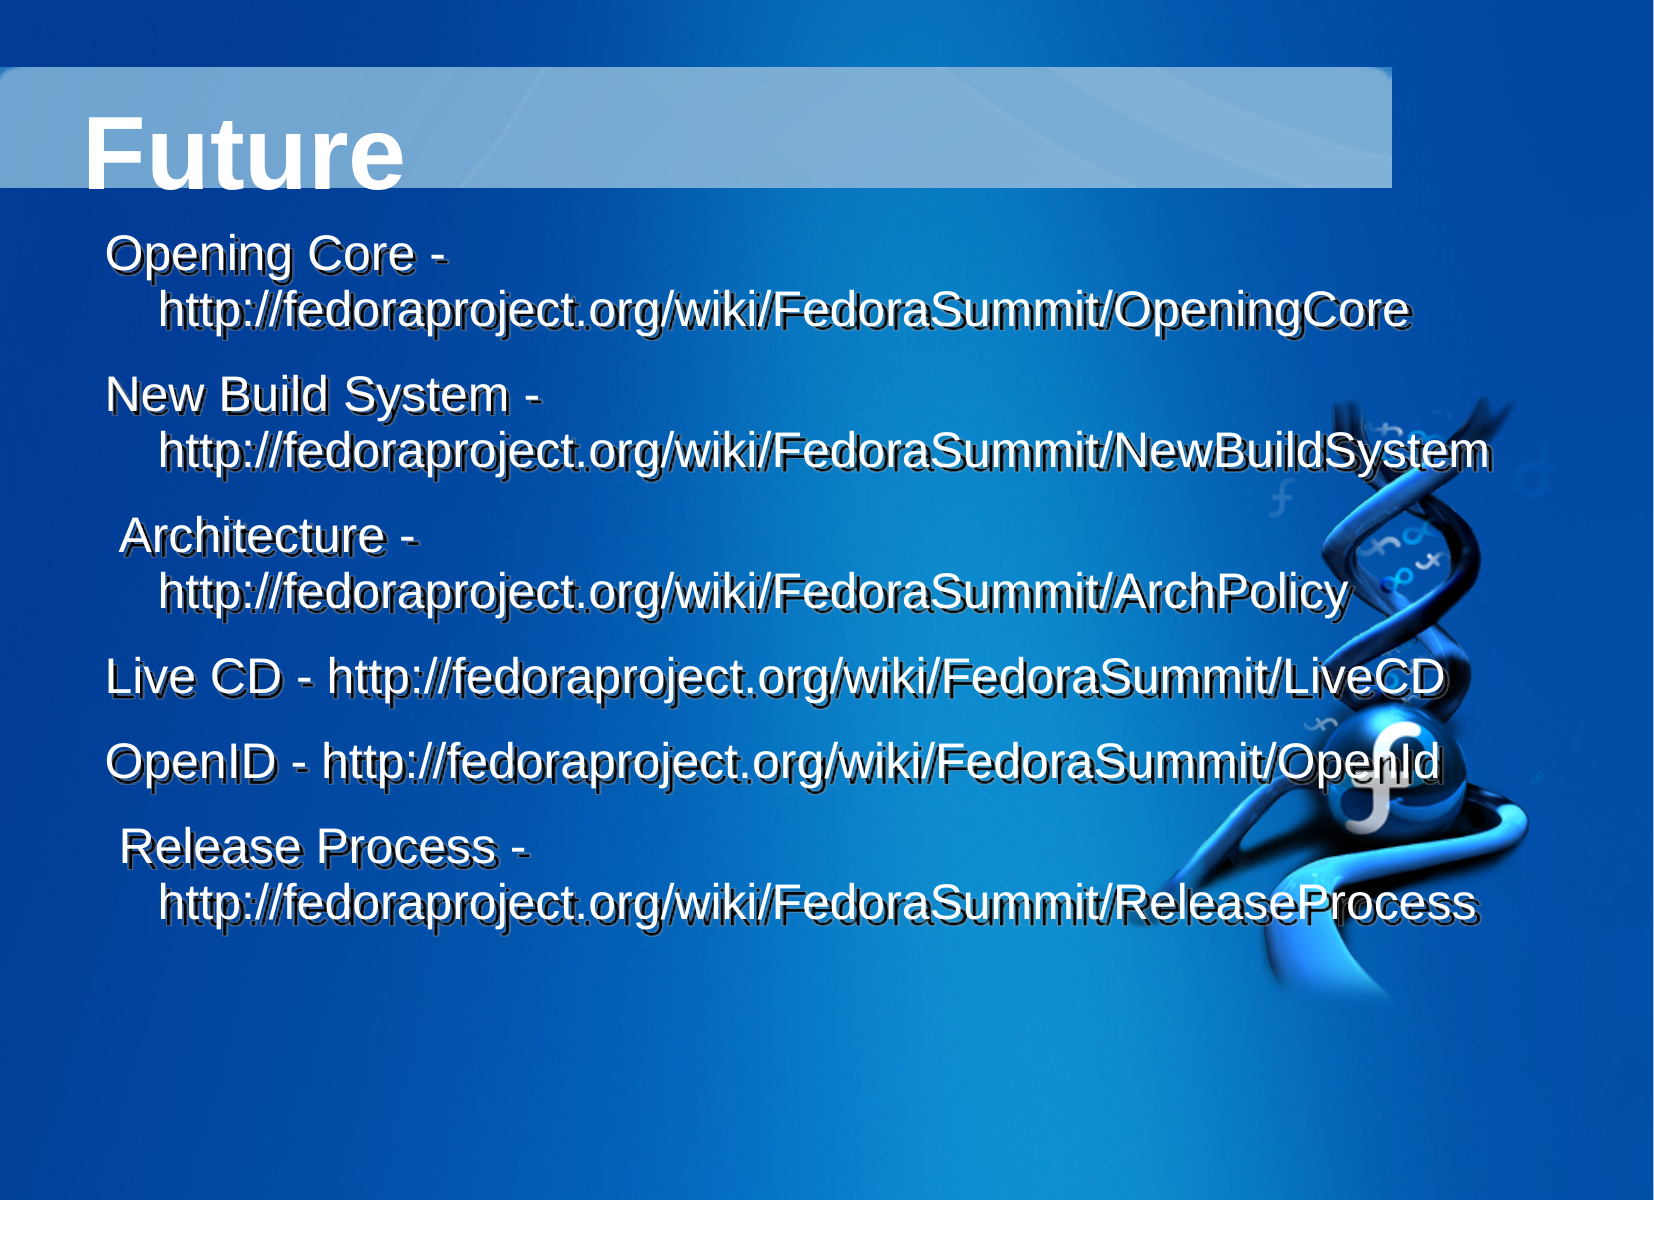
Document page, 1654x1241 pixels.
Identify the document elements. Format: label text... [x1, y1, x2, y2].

picture [0, 0, 1654, 1200]
title Future [82, 49, 1571, 257]
list Opening Core - http://fedoraproject.org/wiki/FedoraSummit/OpeningCore New Build System - http://fedoraproject.org/wiki/FedoraSummit/NewBuildSystem Architecture - http://fedoraproject.org/wiki/FedoraSummit/ArchPolicy Live CD - http://fedoraproject.org/wiki/FedoraSummit/LiveCD OpenID - http://fedoraproject.org/wiki/FedoraSummit/OpenId Release Process - http://fedoraproject.org/wiki/FedoraSummit/ReleaseProcess [86, 225, 1576, 1201]
